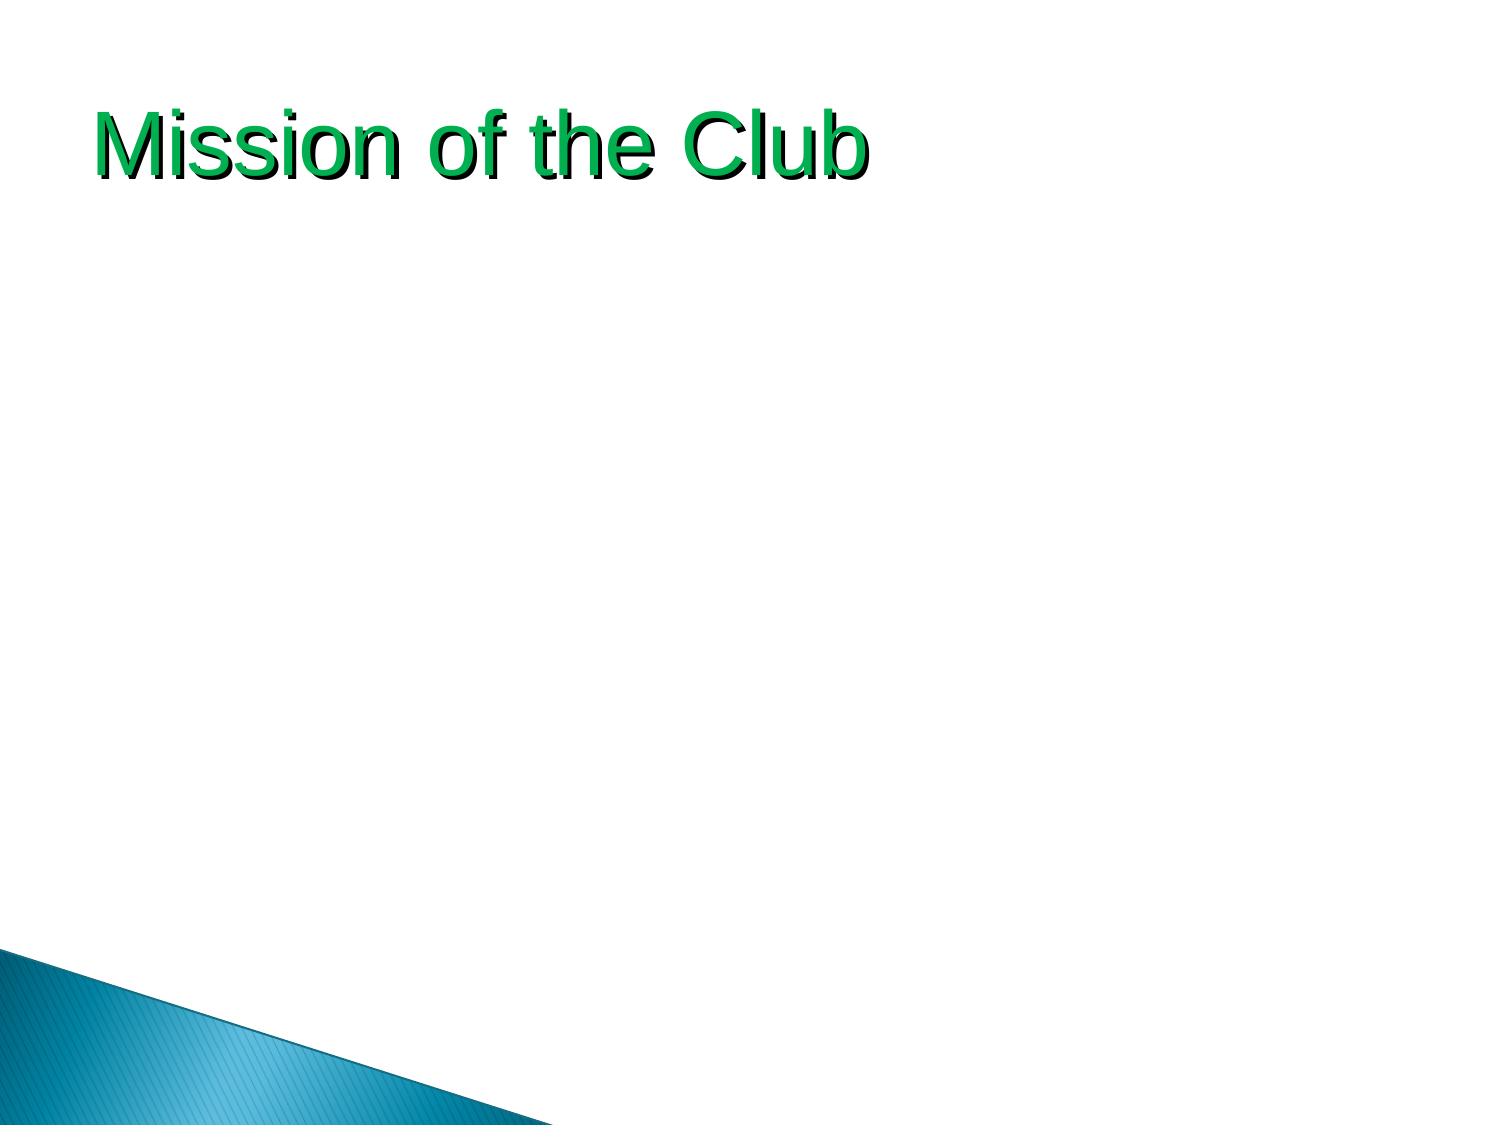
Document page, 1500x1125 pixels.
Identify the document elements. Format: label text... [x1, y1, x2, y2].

title Mission of the Club [75, 45, 1426, 233]
